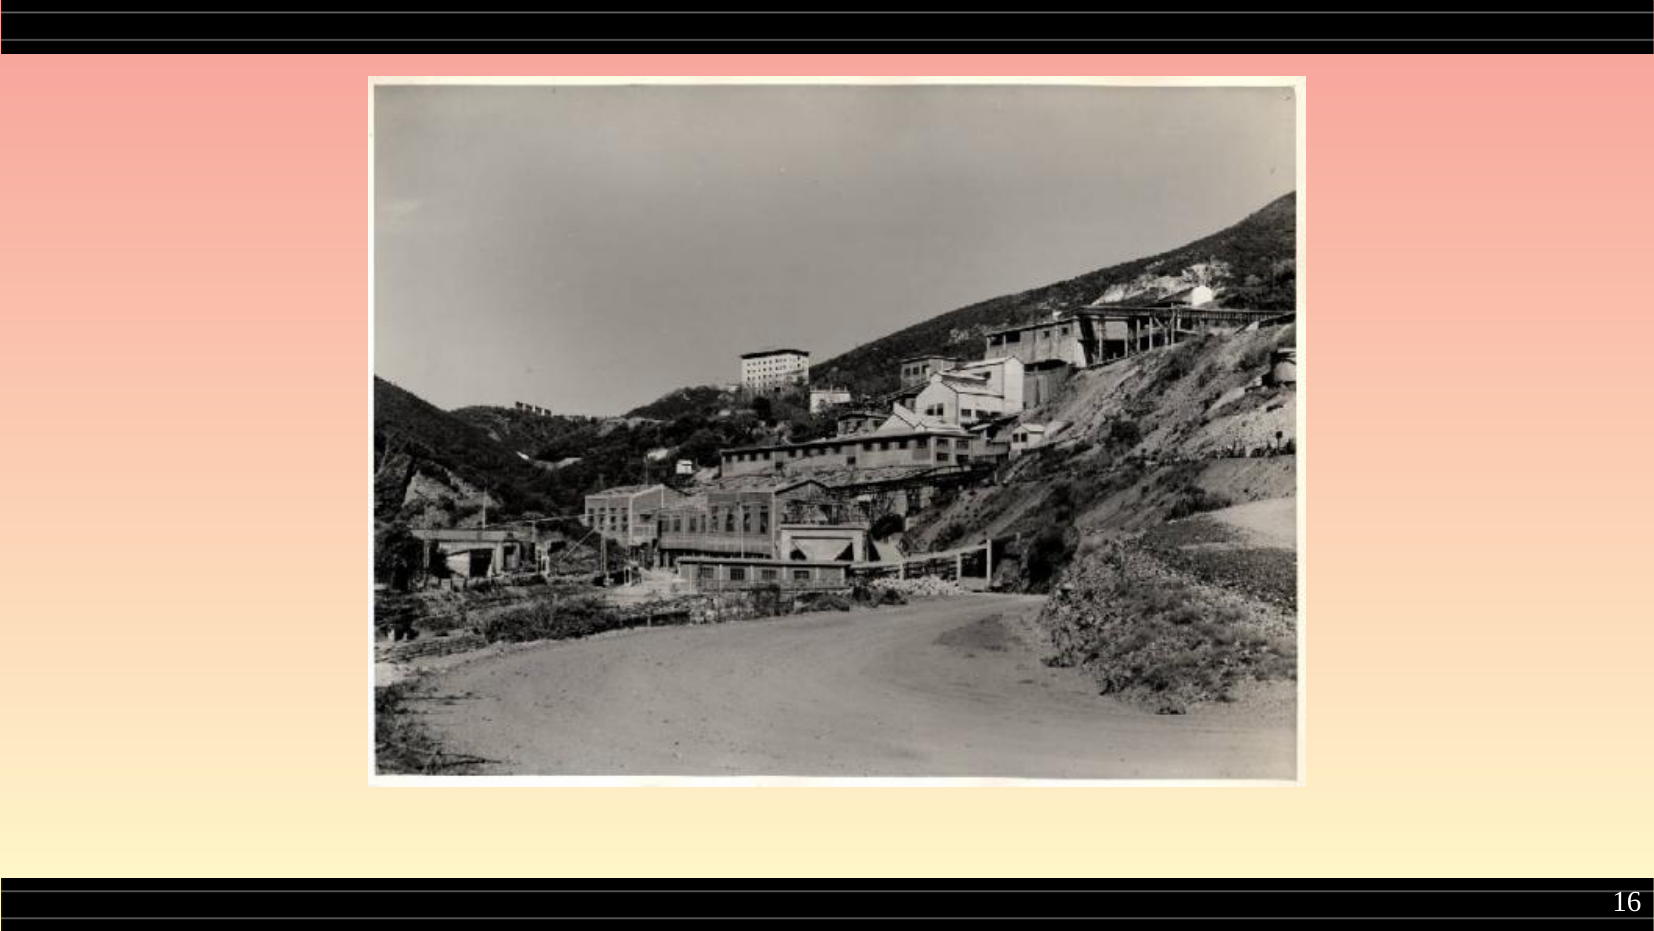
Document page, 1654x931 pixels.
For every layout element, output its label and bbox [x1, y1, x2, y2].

picture [368, 76, 1306, 787]
picture [1, 878, 1654, 931]
picture [1, 0, 1654, 54]
